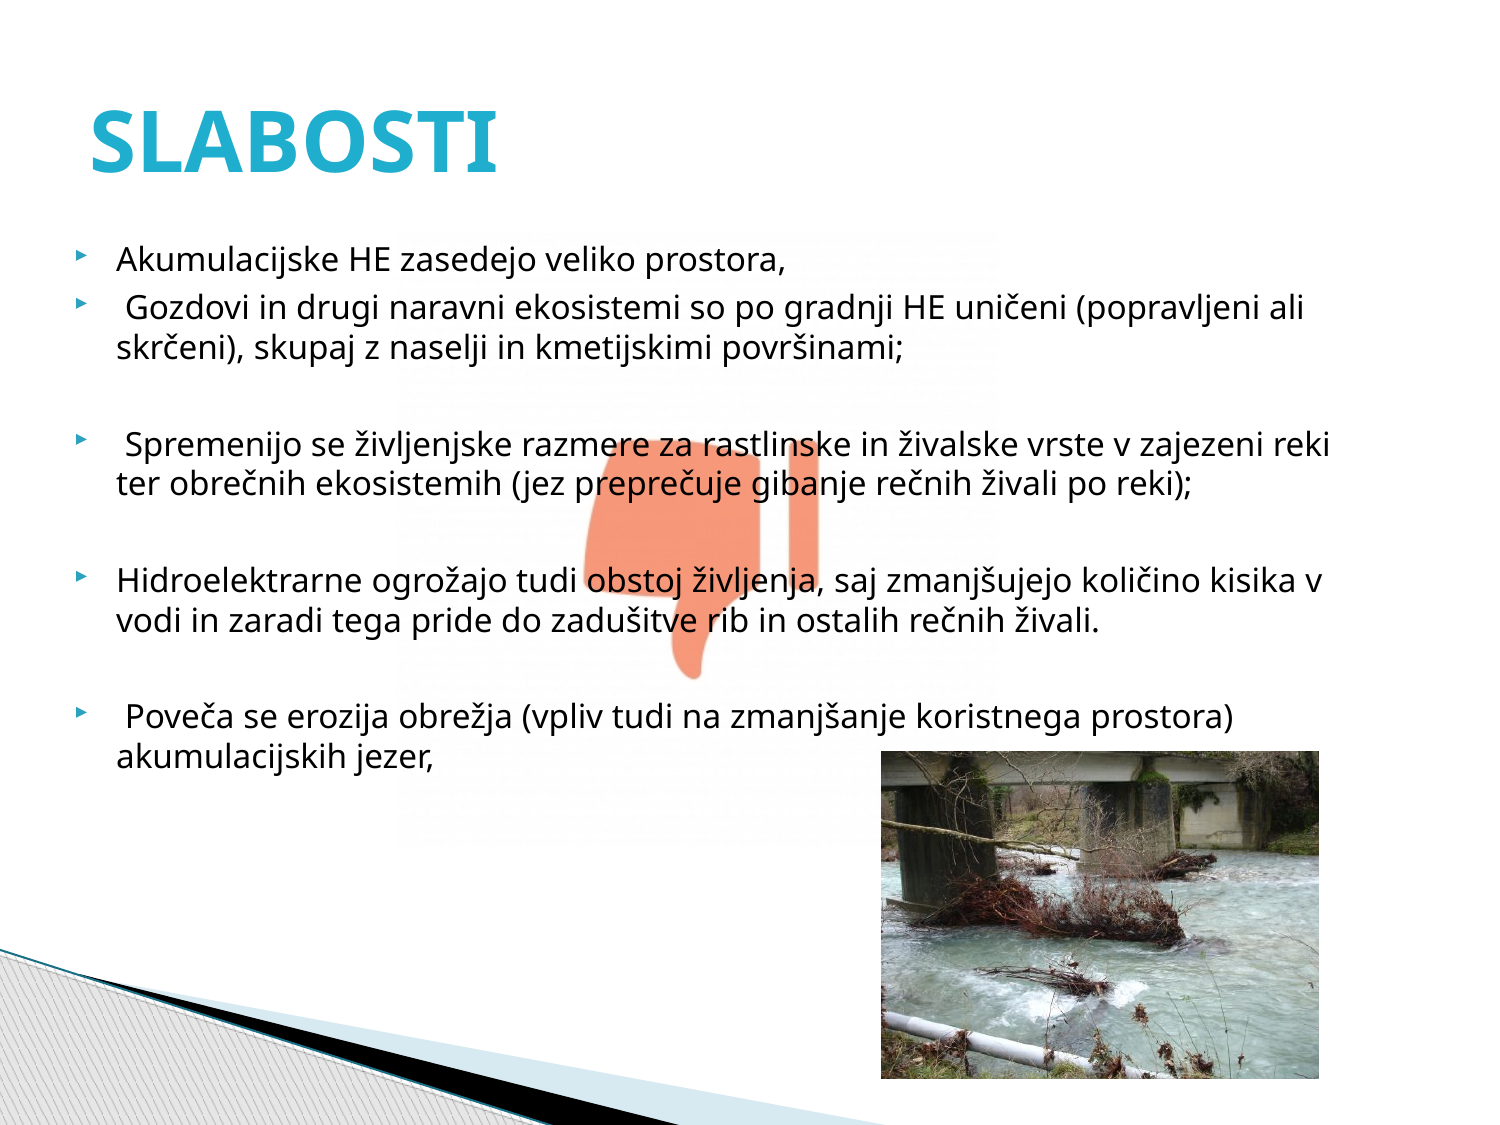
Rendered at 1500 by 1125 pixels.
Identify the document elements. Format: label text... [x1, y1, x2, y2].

list Akumulacijske HE zasedejo veliko prostora, Gozdovi in drugi naravni ekosistemi so po gradnji HE uničeni (popravljeni ali skrčeni), skupaj z naselji in kmetijskimi površinami; Spremenijo se življenjske razmere za rastlinske in živalske vrste v zajezeni reki ter obrečnih ekosistemih (jez preprečuje gibanje rečnih živali po reki); Hidroelektrarne ogrožajo tudi obstoj življenja, saj zmanjšujejo količino kisika v vodi in zaradi tega pride do zadušitve rib in ostalih rečnih živali. Poveča se erozija obrežja (vpliv tudi na zmanjšanje koristnega prostora) akumulacijskih jezer, [41, 230, 1392, 1023]
picture [881, 751, 1319, 1080]
title SLABOSTI [75, 45, 1425, 233]
